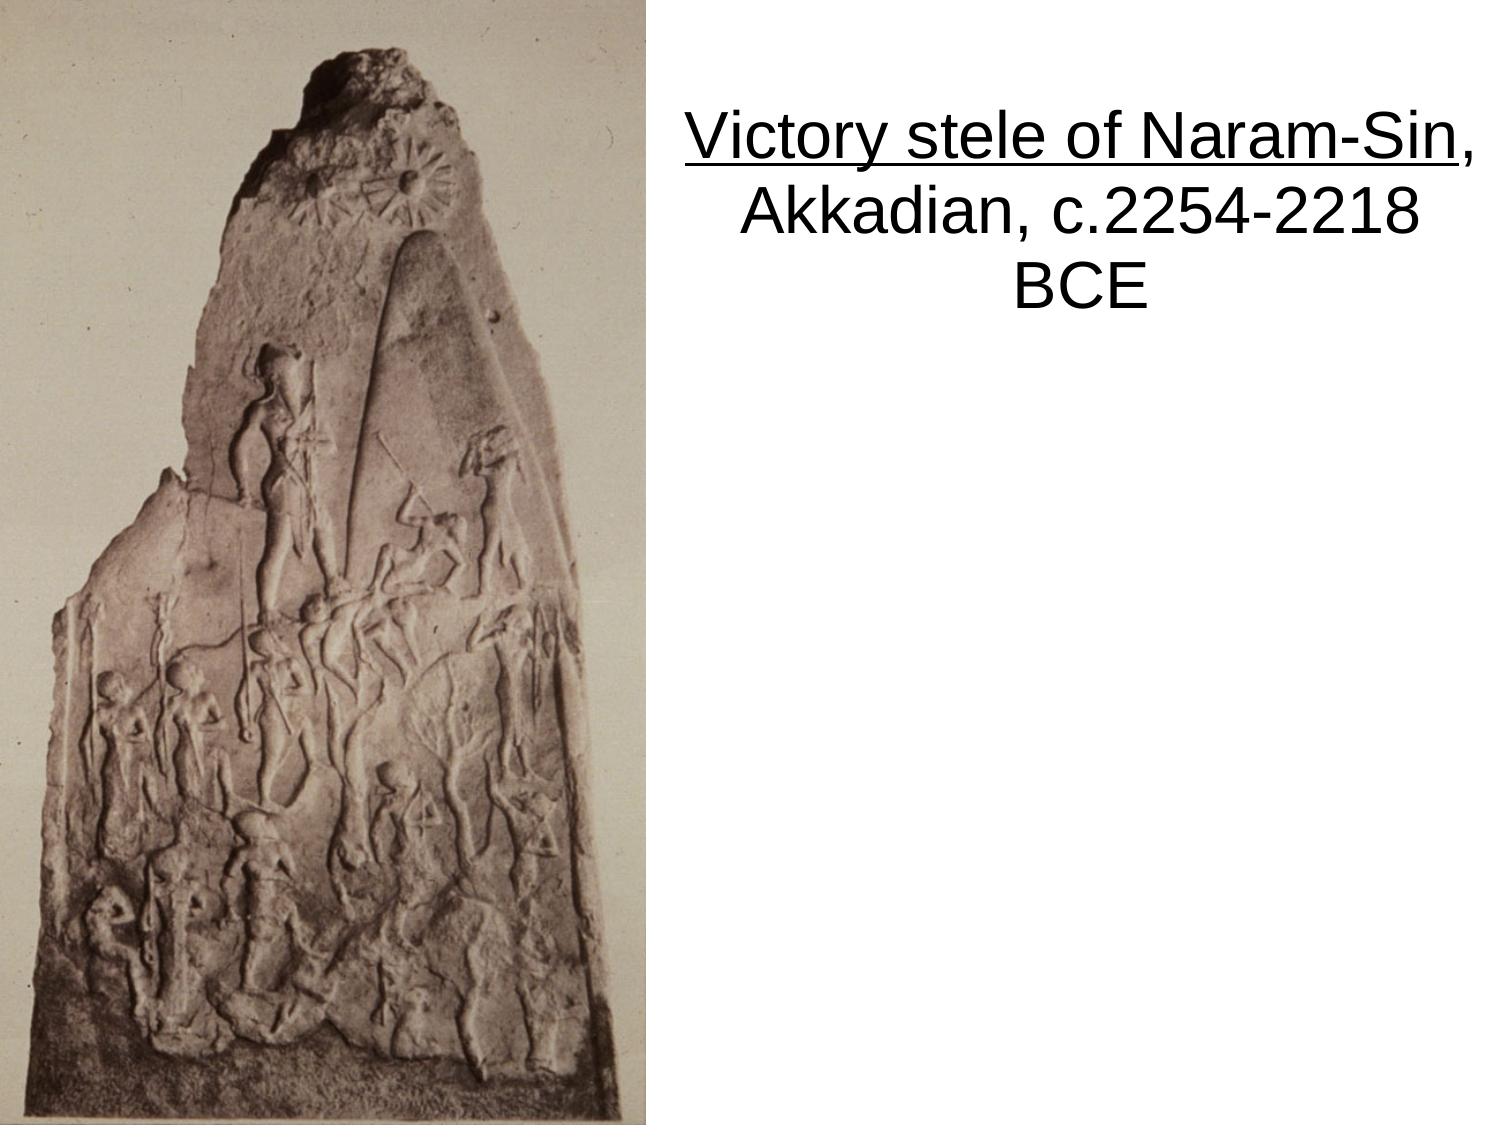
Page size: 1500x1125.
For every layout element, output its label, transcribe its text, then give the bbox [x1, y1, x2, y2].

title Victory stele of Naram-Sin, Akkadian, c.2254-2218 BCE [662, 45, 1500, 376]
picture [0, 0, 646, 1125]
